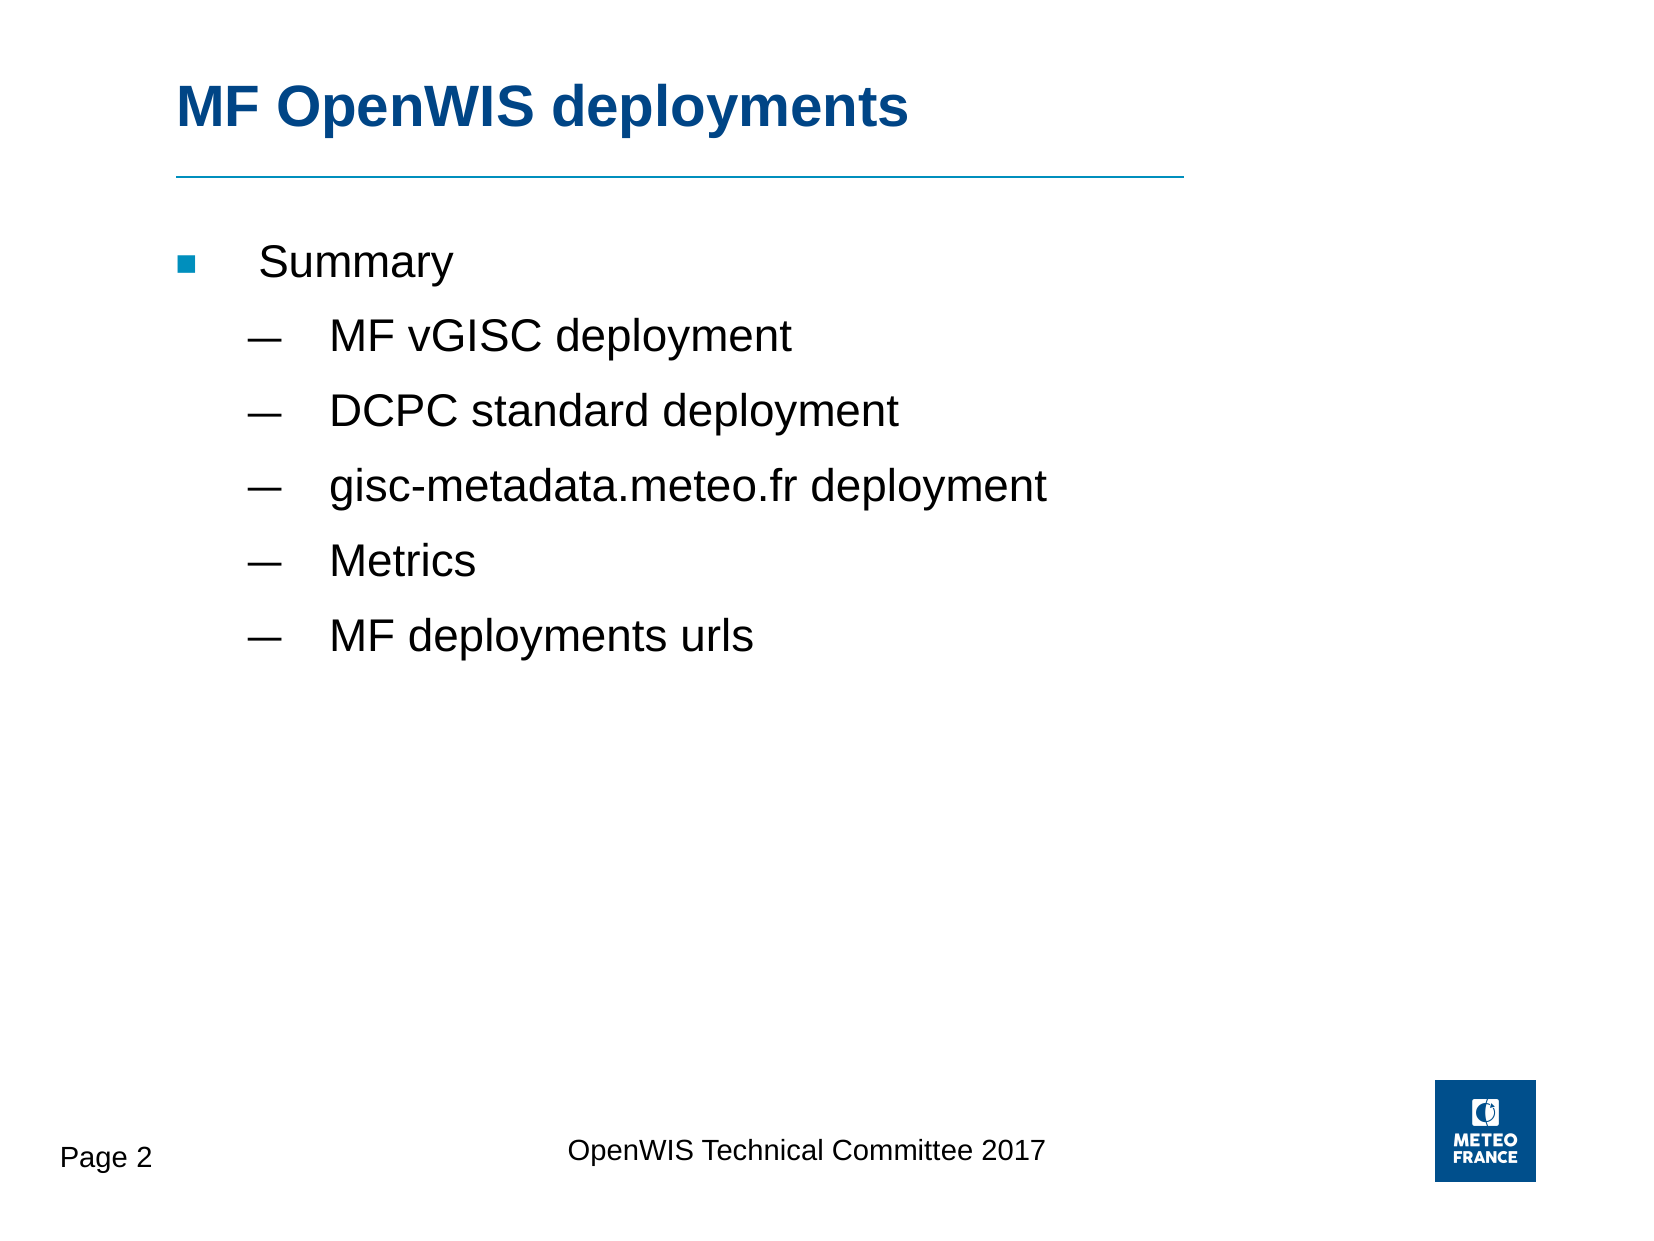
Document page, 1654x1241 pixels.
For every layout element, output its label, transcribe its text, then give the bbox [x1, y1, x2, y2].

list Summary MF vGISC deployment DCPC standard deployment gisc-metadata.meteo.fr deployment Metrics MF deployments urls [157, 235, 1571, 1010]
picture [1435, 1080, 1536, 1182]
title MF OpenWIS deployments [176, 8, 1609, 139]
